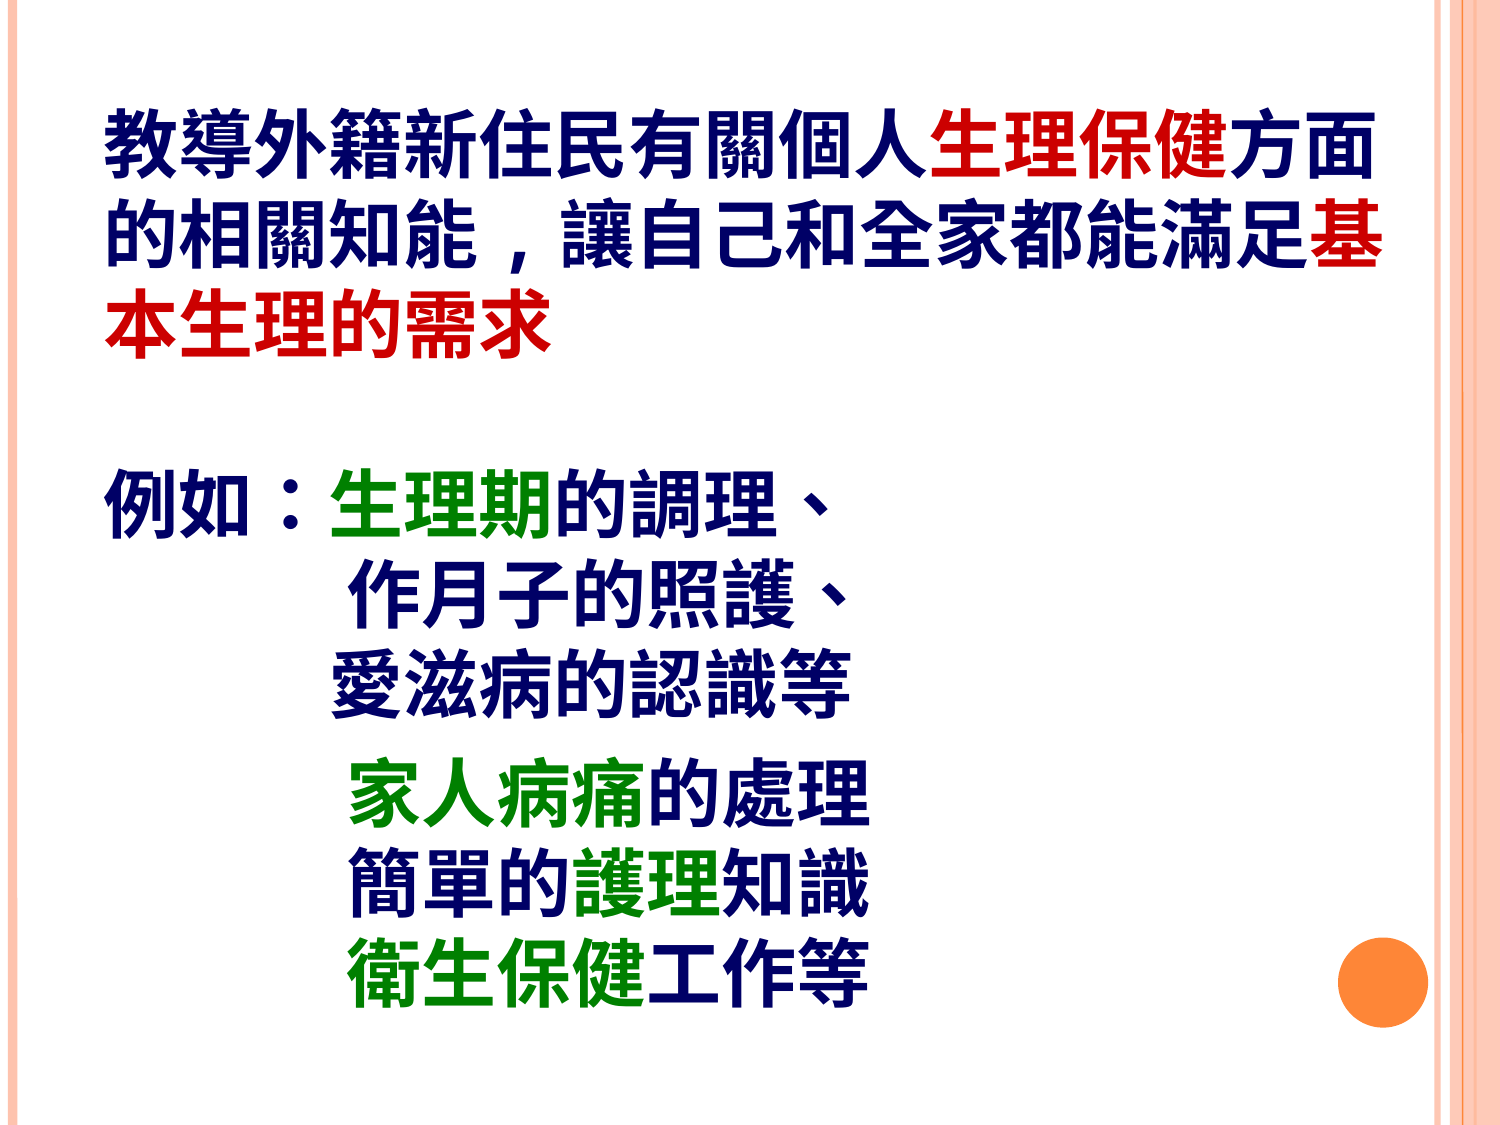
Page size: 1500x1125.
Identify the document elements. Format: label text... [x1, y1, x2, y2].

text_box 教導外籍新住民有關個人生理保健方面的相關知能,讓自己和全家都能滿足基本生理的需求 例如：生理期的調理、 作月子的照護、 愛滋病的認識等 家人病痛的處理 簡單的護理知識 衛生保健工作等 [88, 90, 1436, 1007]
